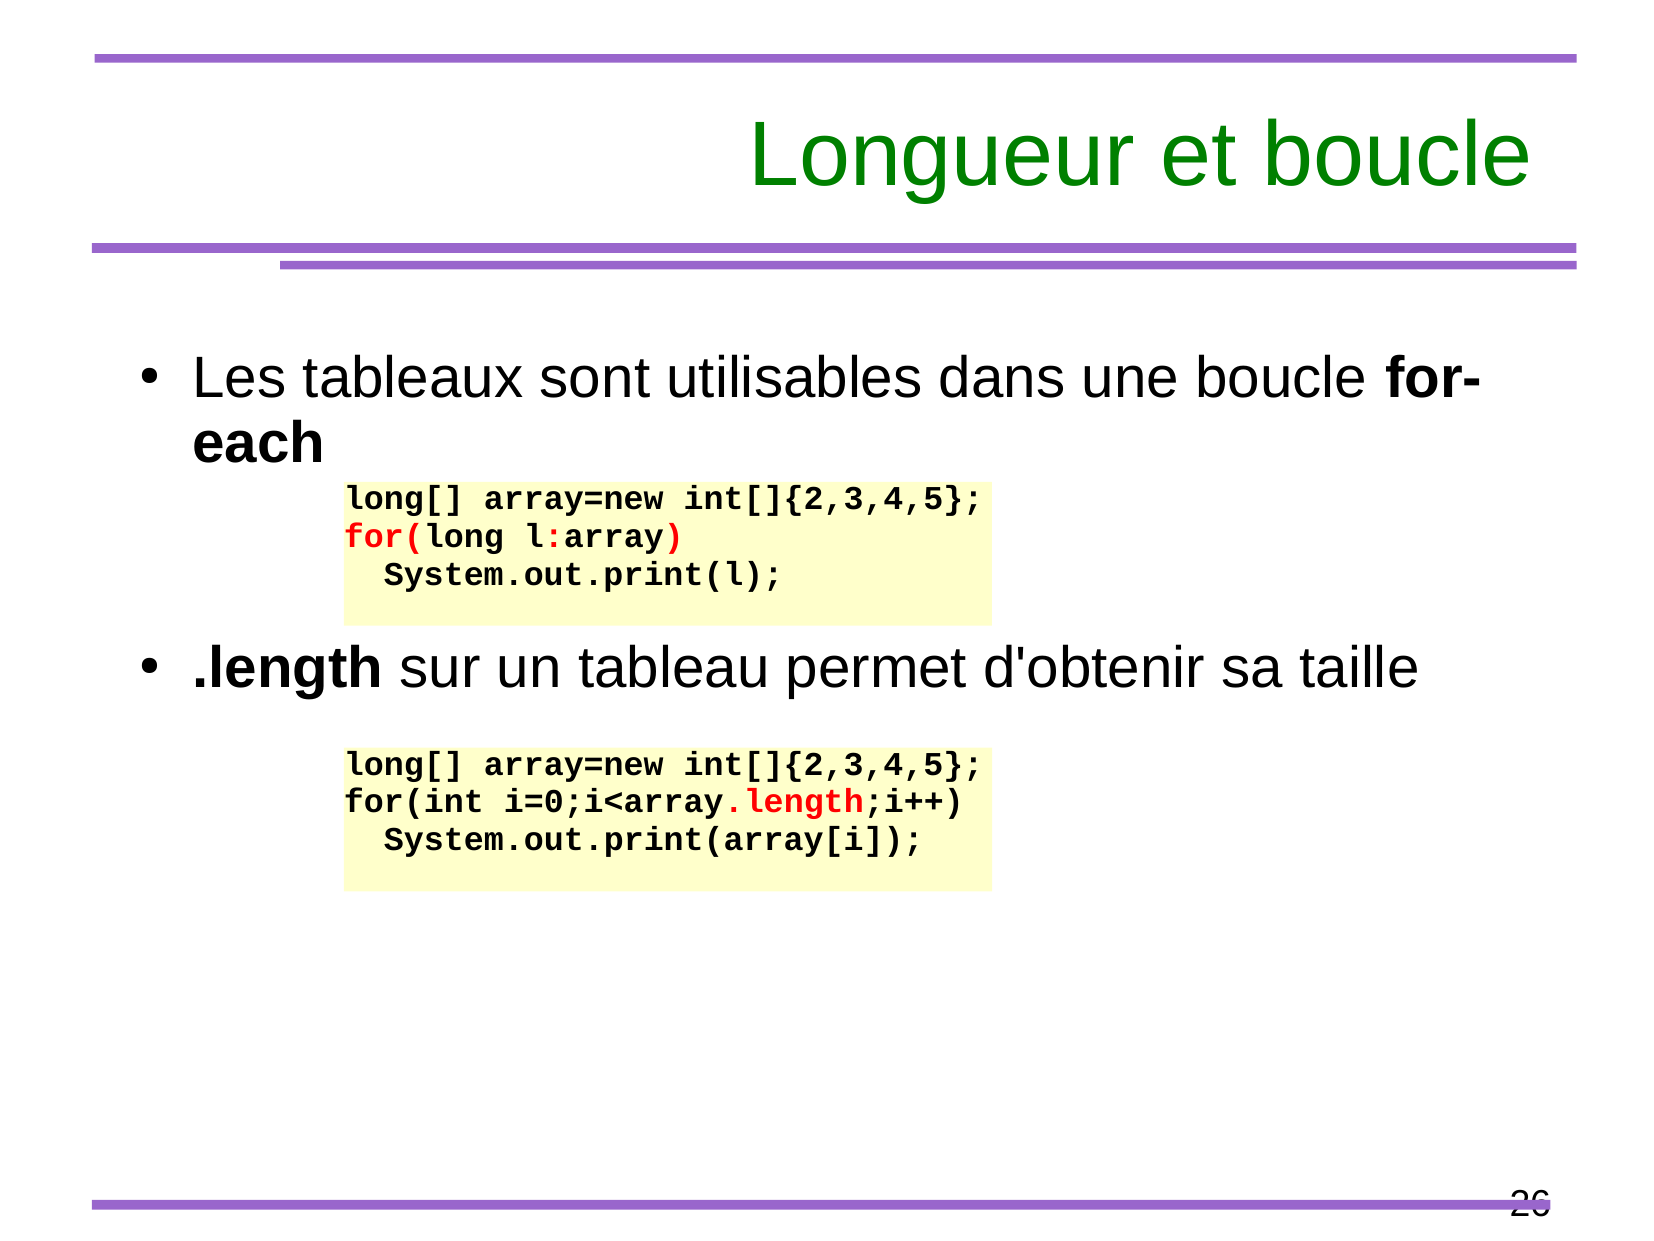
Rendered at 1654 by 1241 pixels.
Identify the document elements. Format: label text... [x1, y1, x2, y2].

title Longueur et boucle [121, 49, 1534, 257]
text_box long[] array=new int[]{2,3,4,5}; for(long l:array) System.out.print(l); [343, 481, 992, 626]
text_box long[] array=new int[]{2,3,4,5}; for(int i=0;i<array.length;i++) System.out.print(array[i]); [343, 747, 993, 892]
list Les tableaux sont utilisables dans une boucle for-each .length sur un tableau permet d'obtenir sa taille [121, 344, 1534, 1127]
